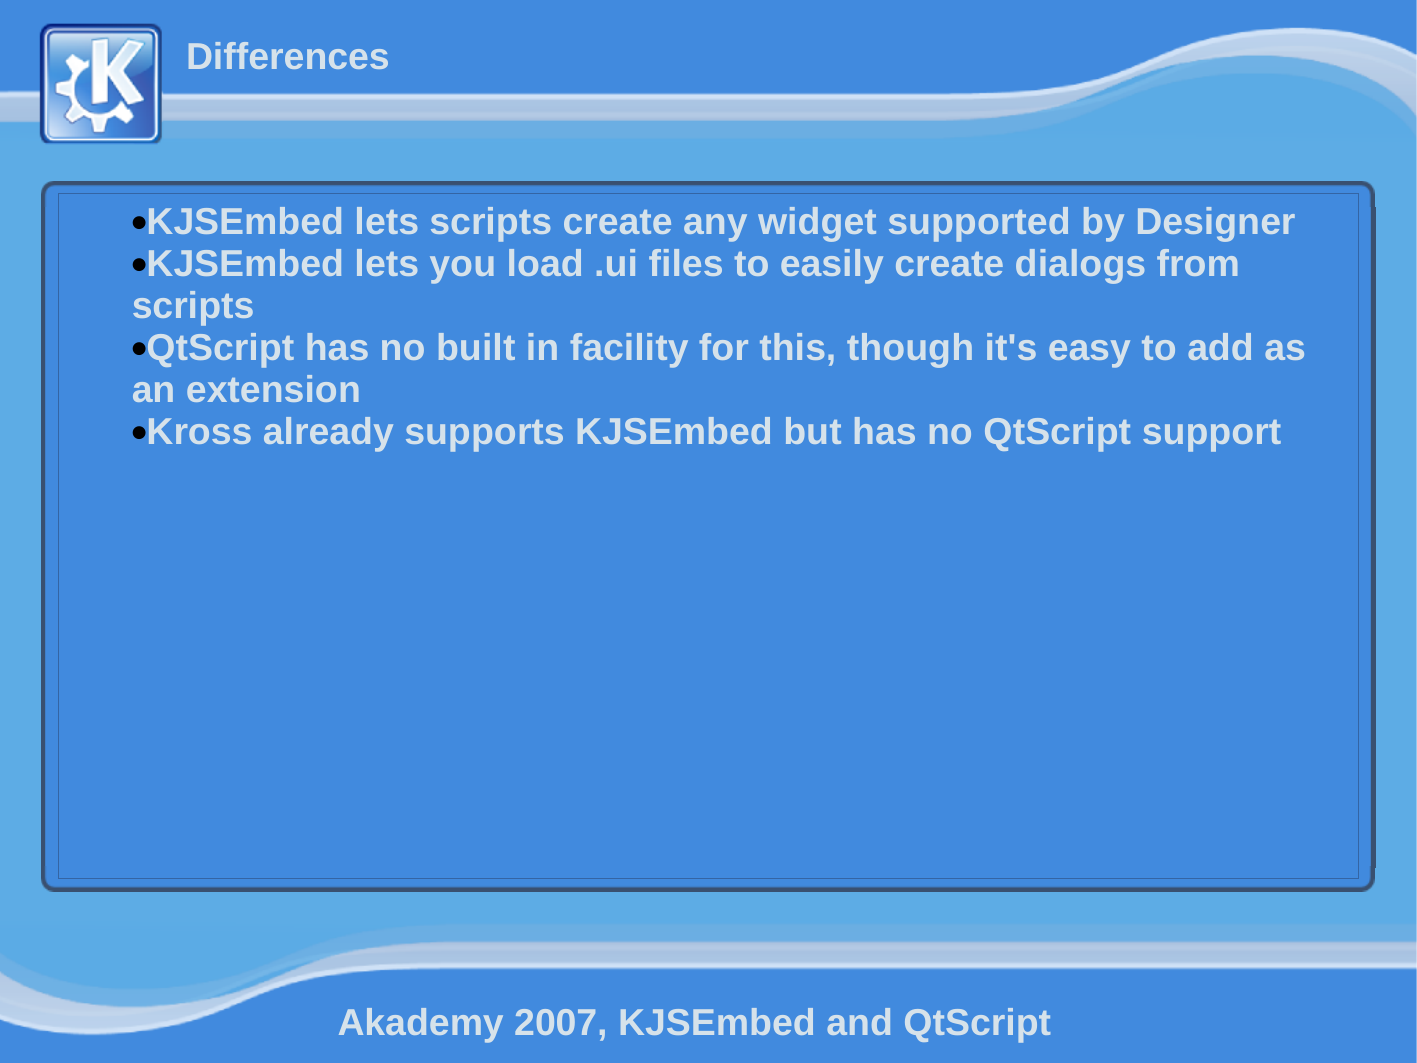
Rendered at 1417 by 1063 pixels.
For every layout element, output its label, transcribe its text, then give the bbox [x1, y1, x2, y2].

text_box KJSEmbed lets scripts create any widget supported by Designer KJSEmbed lets you load .ui files to easily create dialogs from scripts QtScript has no built in facility for this, though it's easy to add as an extension Kross already supports KJSEmbed but has no QtScript support [58, 193, 1359, 879]
picture [0, 0, 1417, 1063]
text_box Differences [171, 27, 1048, 105]
